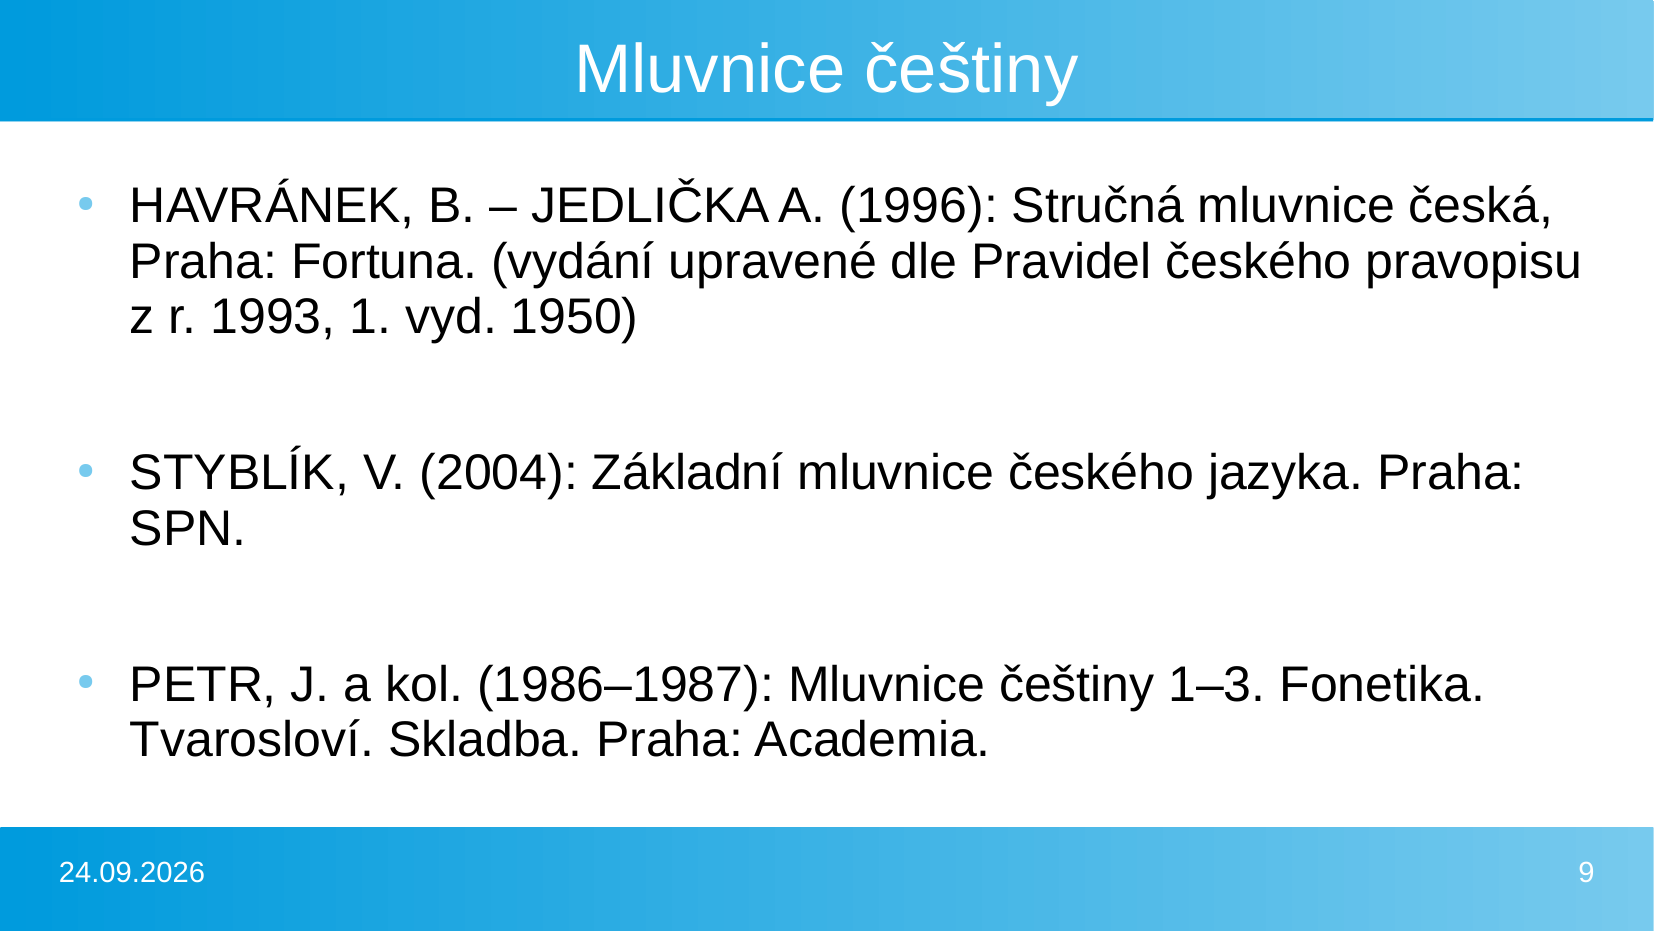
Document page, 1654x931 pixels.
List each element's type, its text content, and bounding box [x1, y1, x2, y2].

title Mluvnice češtiny [59, 29, 1595, 108]
list HAVRÁNEK, B. – JEDLIČKA A. (1996): Stručná mluvnice česká, Praha: Fortuna. (vydání upravené dle Pravidel českého pravopisu z r. 1993, 1. vyd. 1950) STYBLÍK, V. (2004): Základní mluvnice českého jazyka. Praha: SPN. PETR, J. a kol. (1986–1987): Mluvnice češtiny 1–3. Fonetika. Tvarosloví. Skladba. Praha: Academia. [59, 177, 1595, 768]
